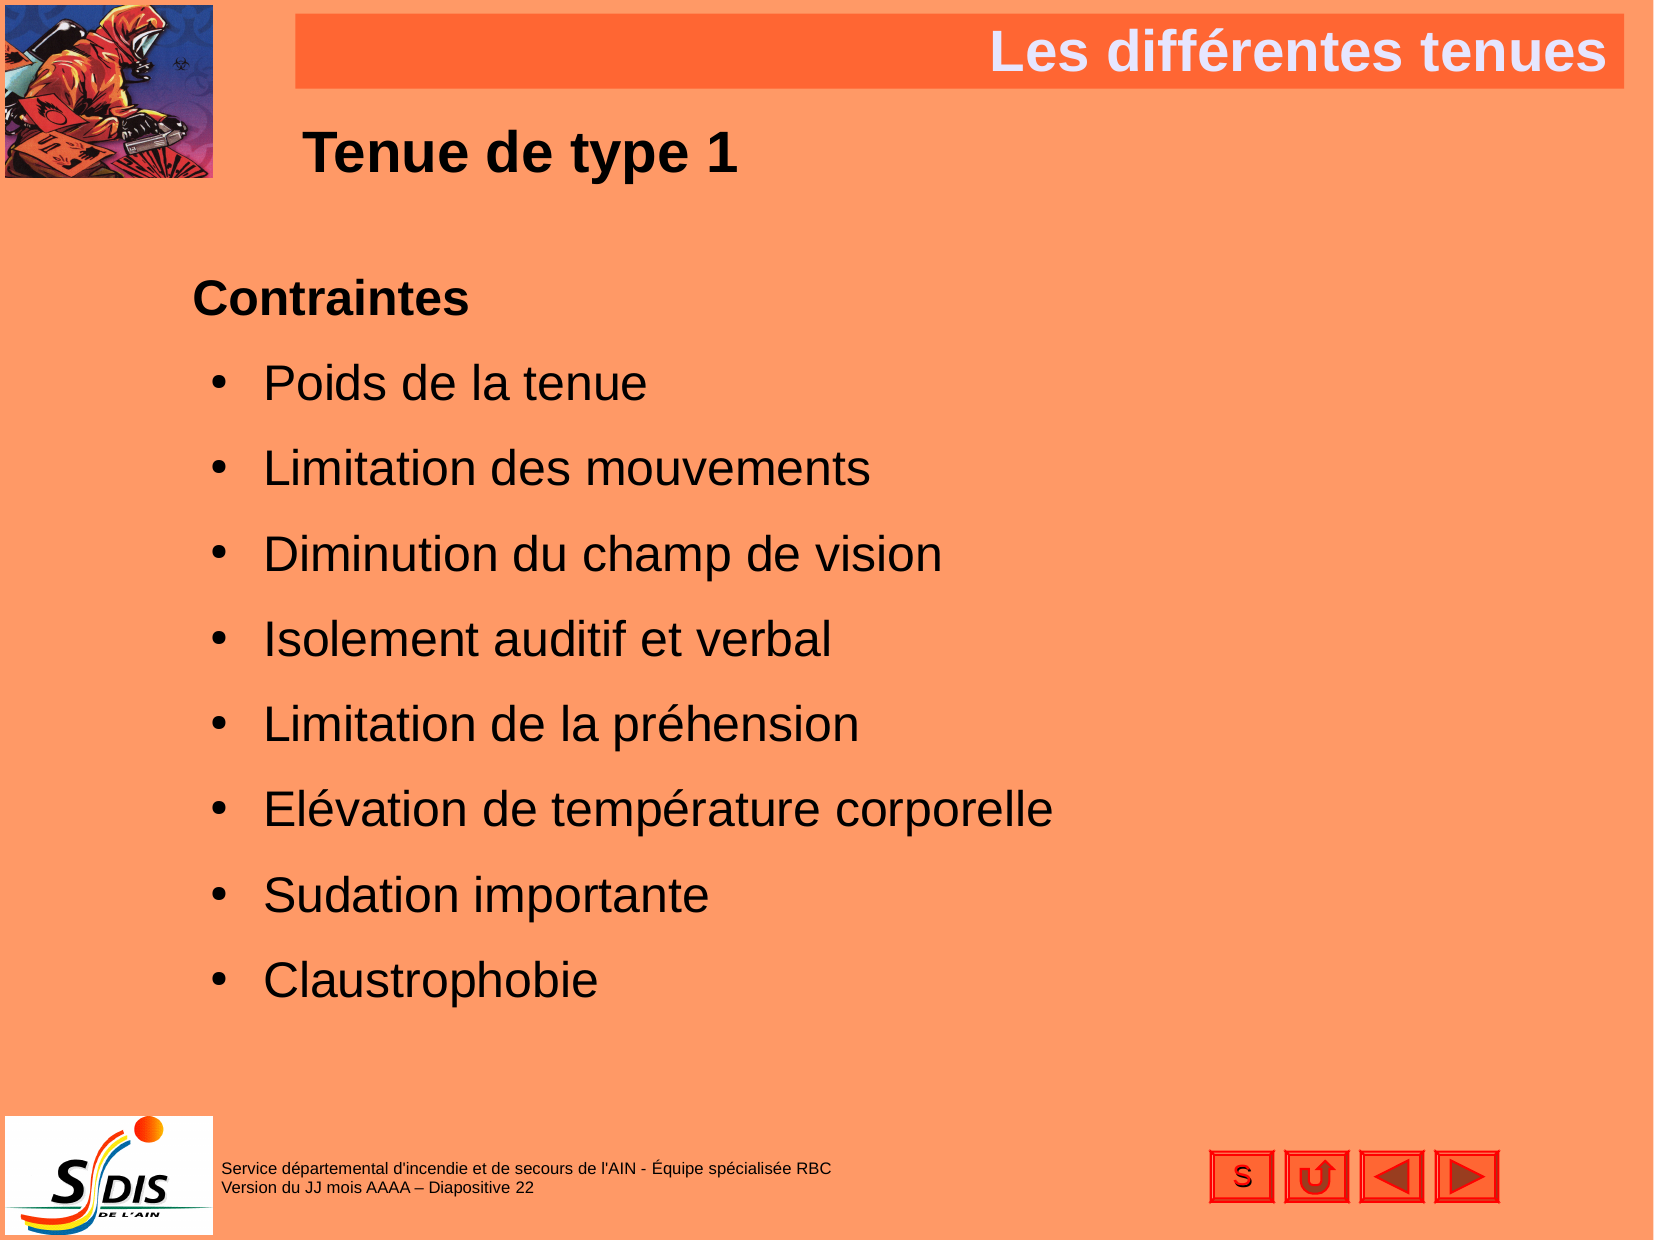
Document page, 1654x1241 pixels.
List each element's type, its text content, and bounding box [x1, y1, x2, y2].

picture [5, 5, 213, 178]
picture [5, 1116, 213, 1235]
text_box Tenue de type 1 [287, 112, 755, 177]
list Contraintes Poids de la tenue Limitation des mouvements Diminution du champ de vision Isolement auditif et verbal Limitation de la préhension Elévation de température corporelle Sudation importante Claustrophobie [177, 177, 1565, 1123]
text_box Les différentes tenues [295, 13, 1625, 89]
